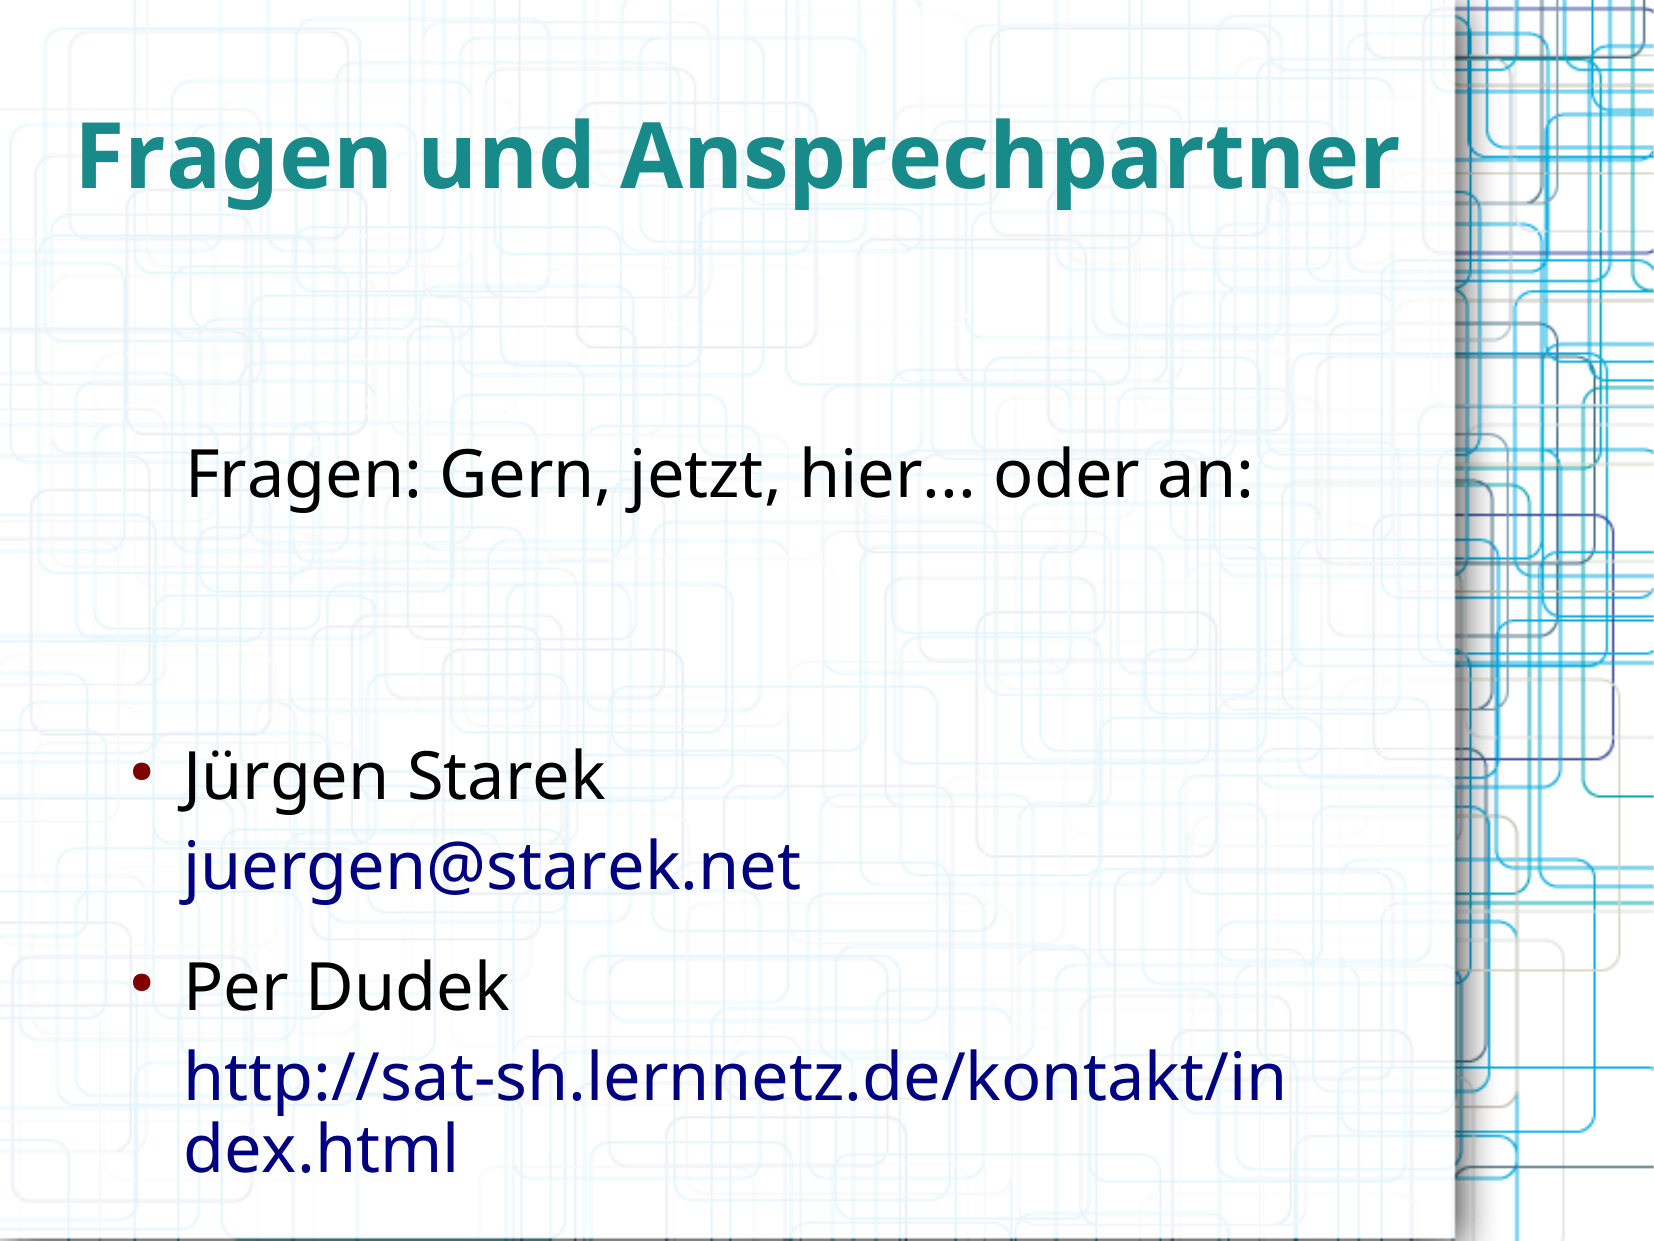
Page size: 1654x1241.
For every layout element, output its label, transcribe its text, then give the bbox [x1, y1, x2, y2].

list Fragen: Gern, jetzt, hier... oder an: Jürgen Starek juergen@starek.net Per Dudek http://sat-sh.lernnetz.de/kontakt/index.html [112, 426, 1329, 1146]
picture [0, 0, 1654, 1241]
title Fragen und Ansprechpartner [59, 49, 1418, 257]
